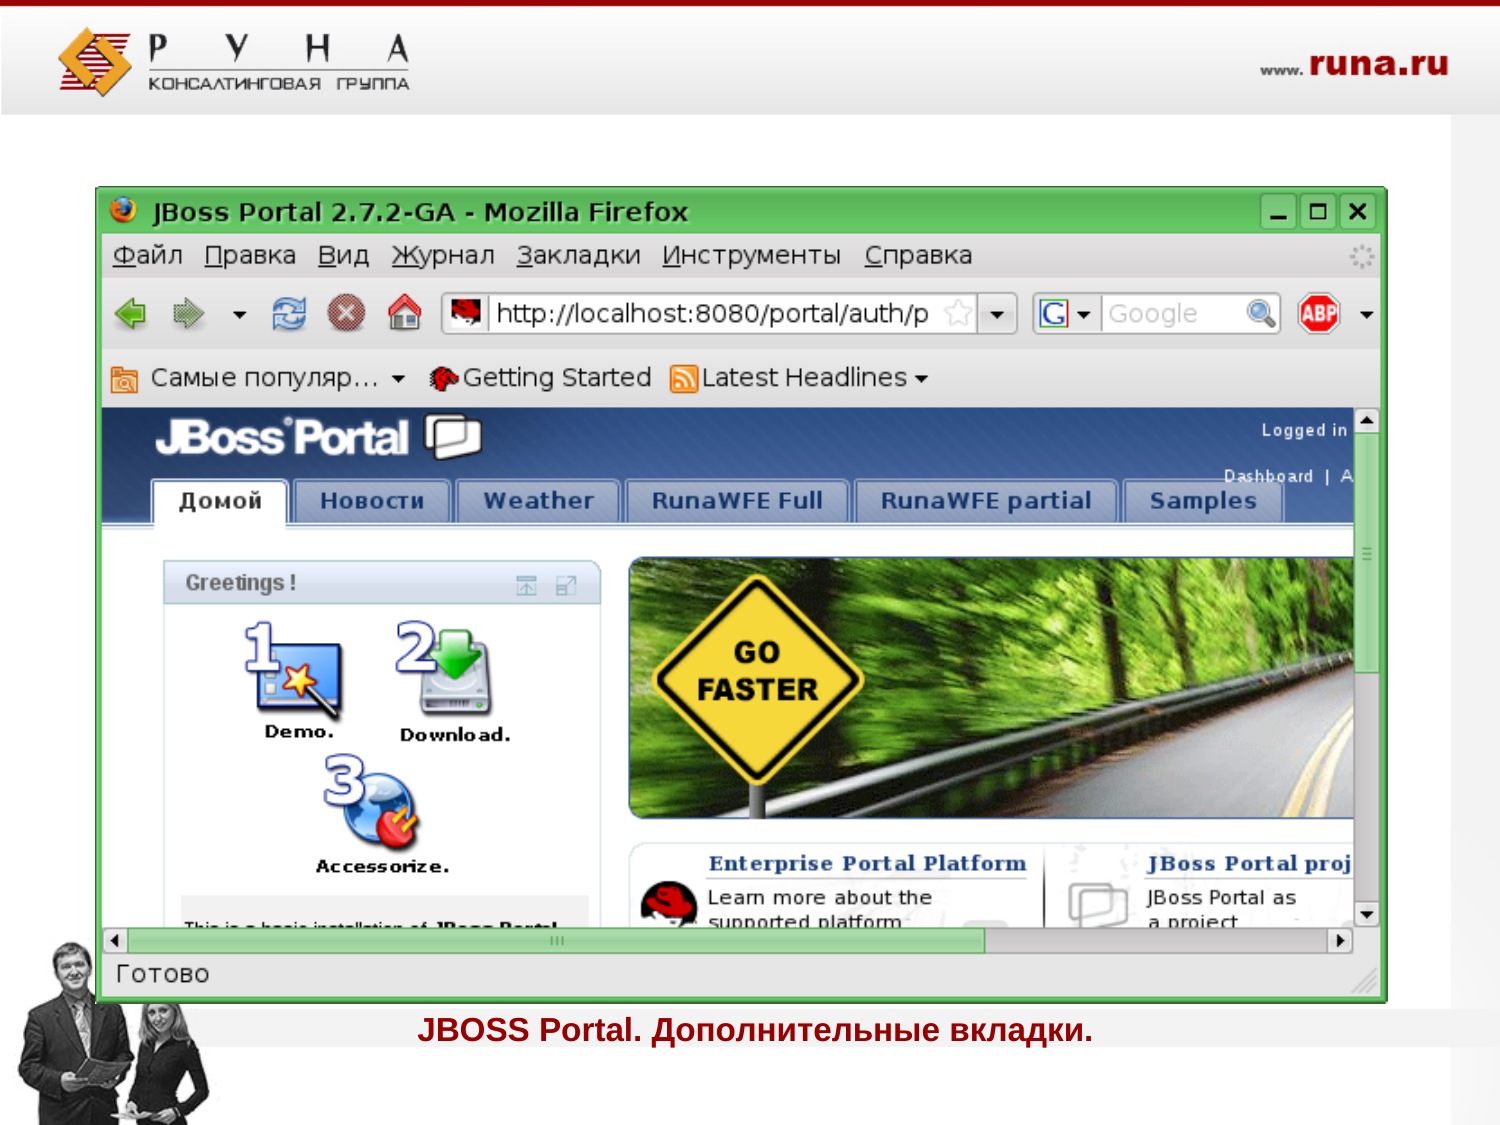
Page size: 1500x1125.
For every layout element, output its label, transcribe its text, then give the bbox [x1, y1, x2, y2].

text_box JBOSS Portal. Дополнительные вкладки. [159, 1004, 1353, 1048]
picture [0, 0, 1500, 1125]
